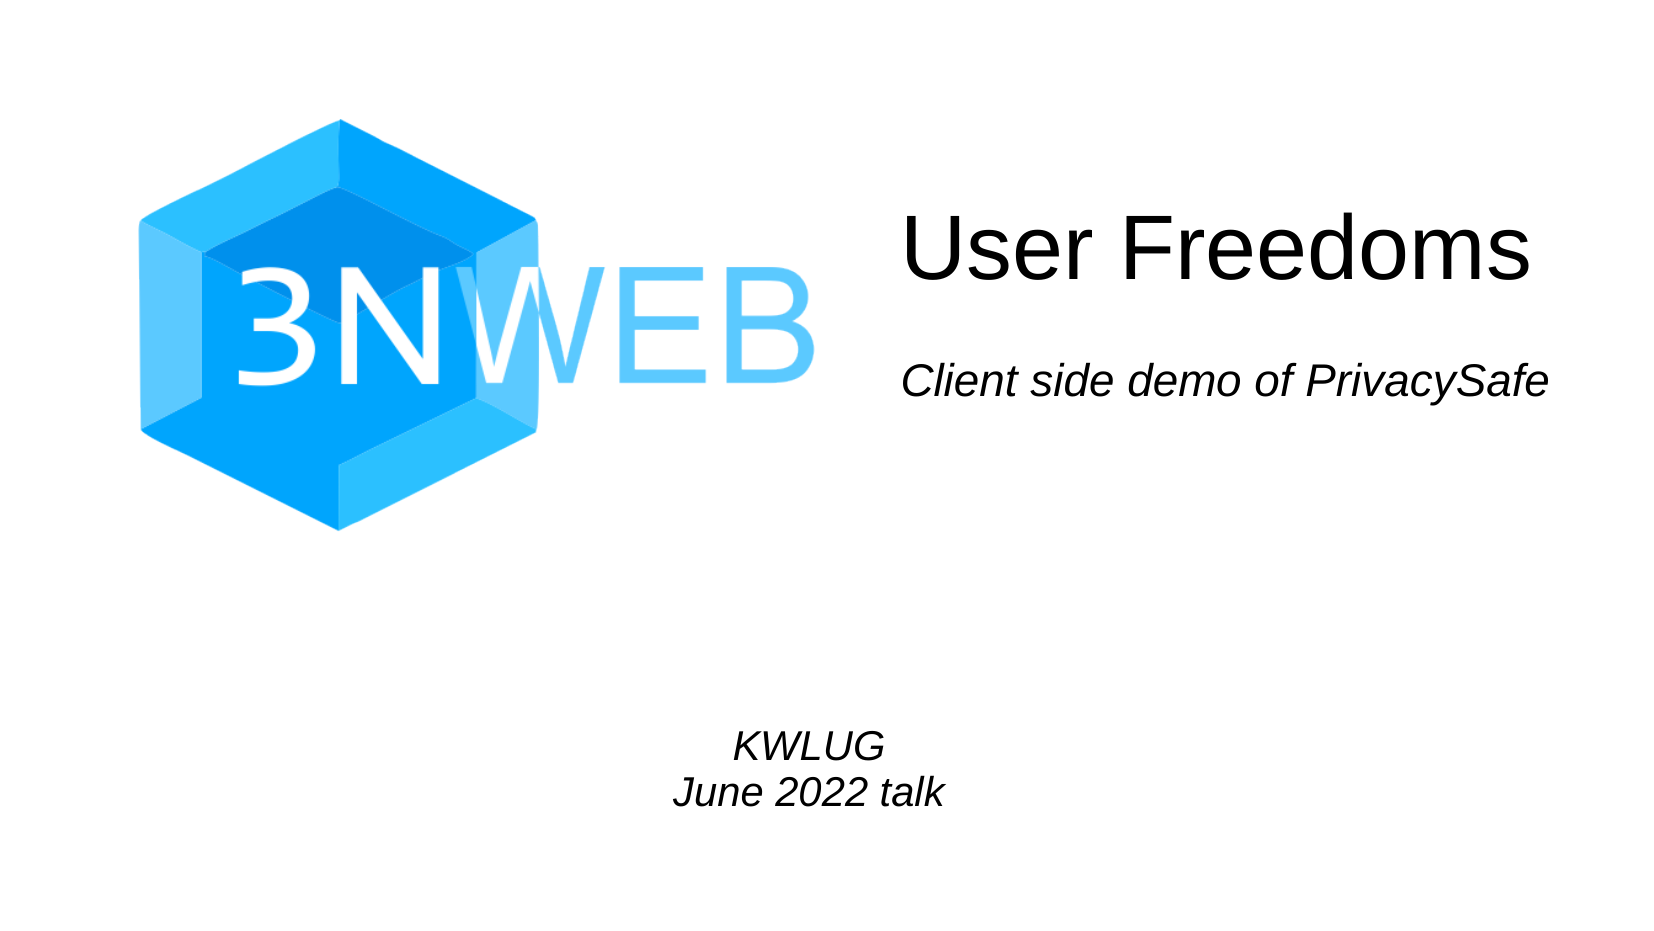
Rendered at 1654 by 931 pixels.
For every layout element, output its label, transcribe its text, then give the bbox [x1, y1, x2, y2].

picture [138, 118, 815, 532]
text_box User Freedoms Client side demo of PrivacySafe [885, 188, 1595, 602]
text_box KWLUG June 2022 talk [389, 708, 1229, 830]
